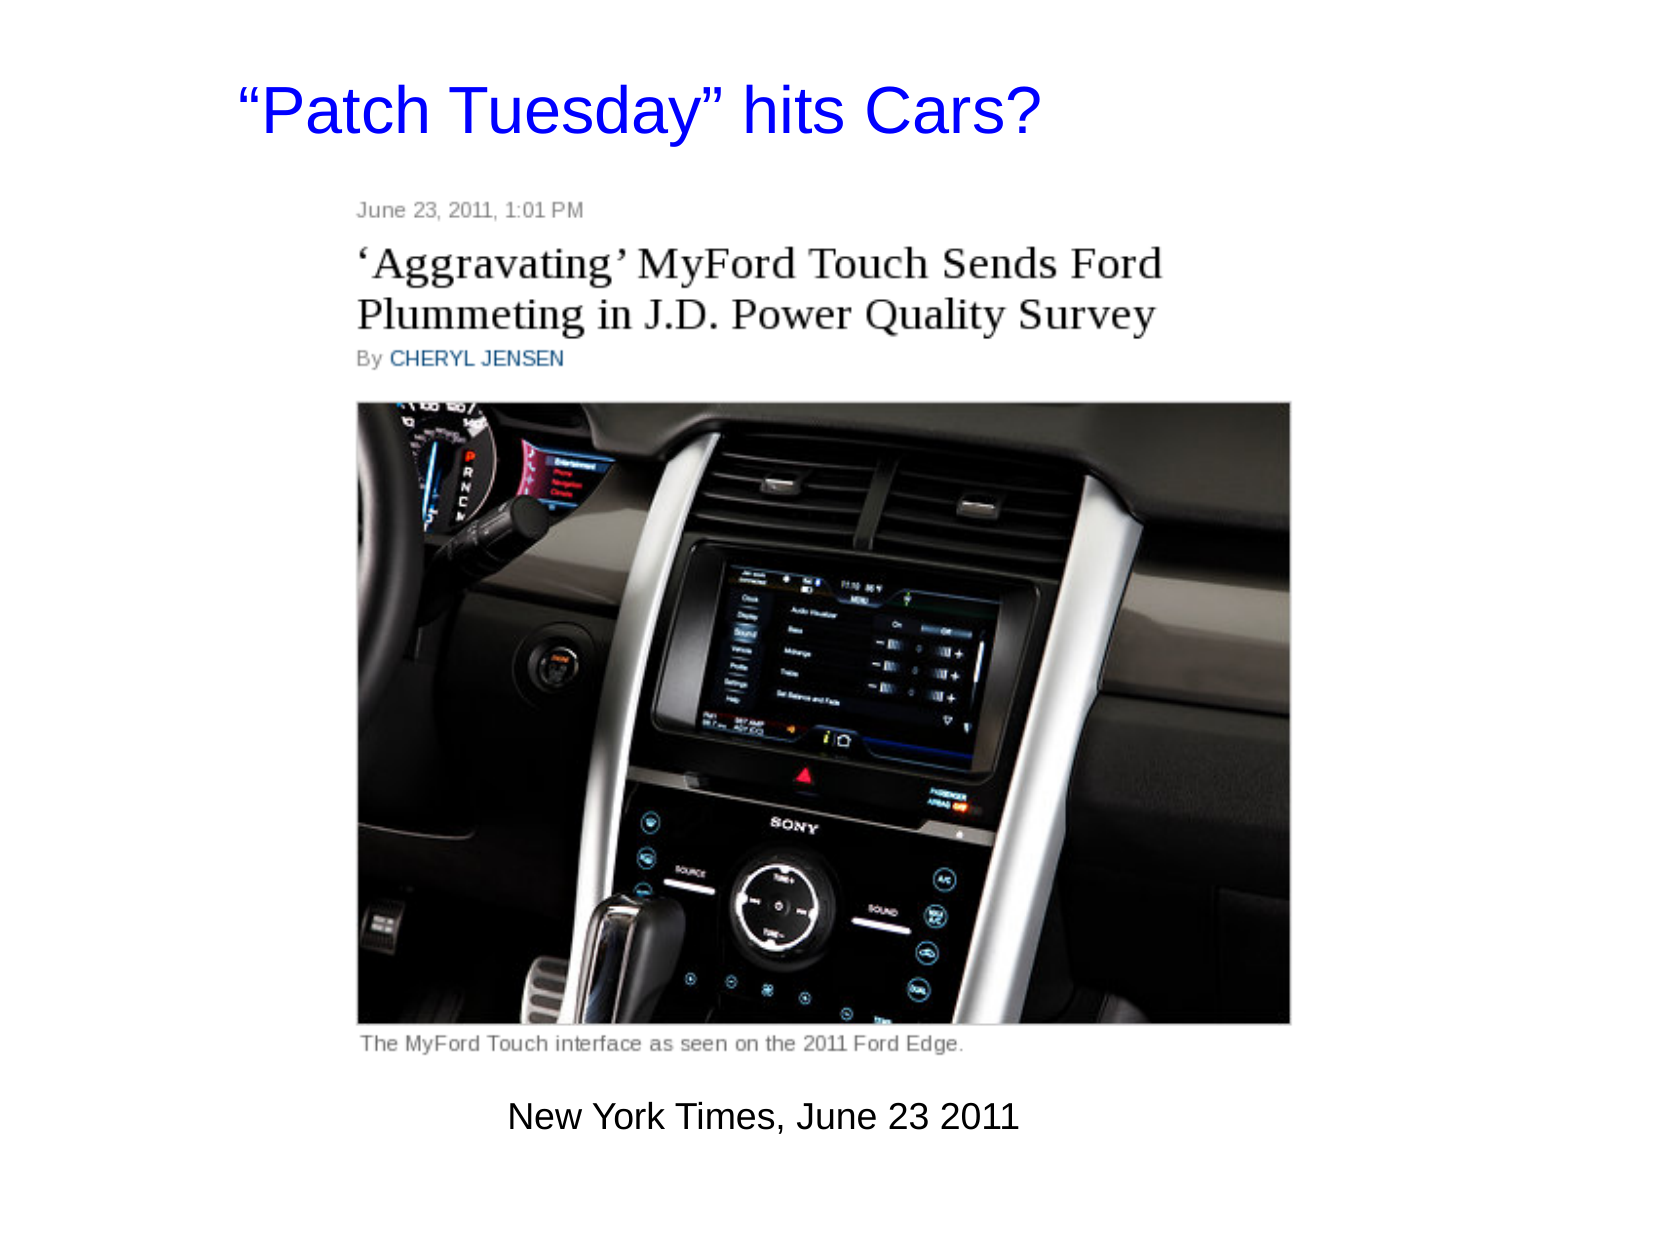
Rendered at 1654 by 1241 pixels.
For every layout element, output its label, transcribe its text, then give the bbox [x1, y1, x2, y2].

title “Patch Tuesday” hits Cars? [15, 45, 1268, 176]
picture [300, 179, 1337, 1067]
text_box New York Times, June 23 2011 [492, 1087, 1136, 1156]
